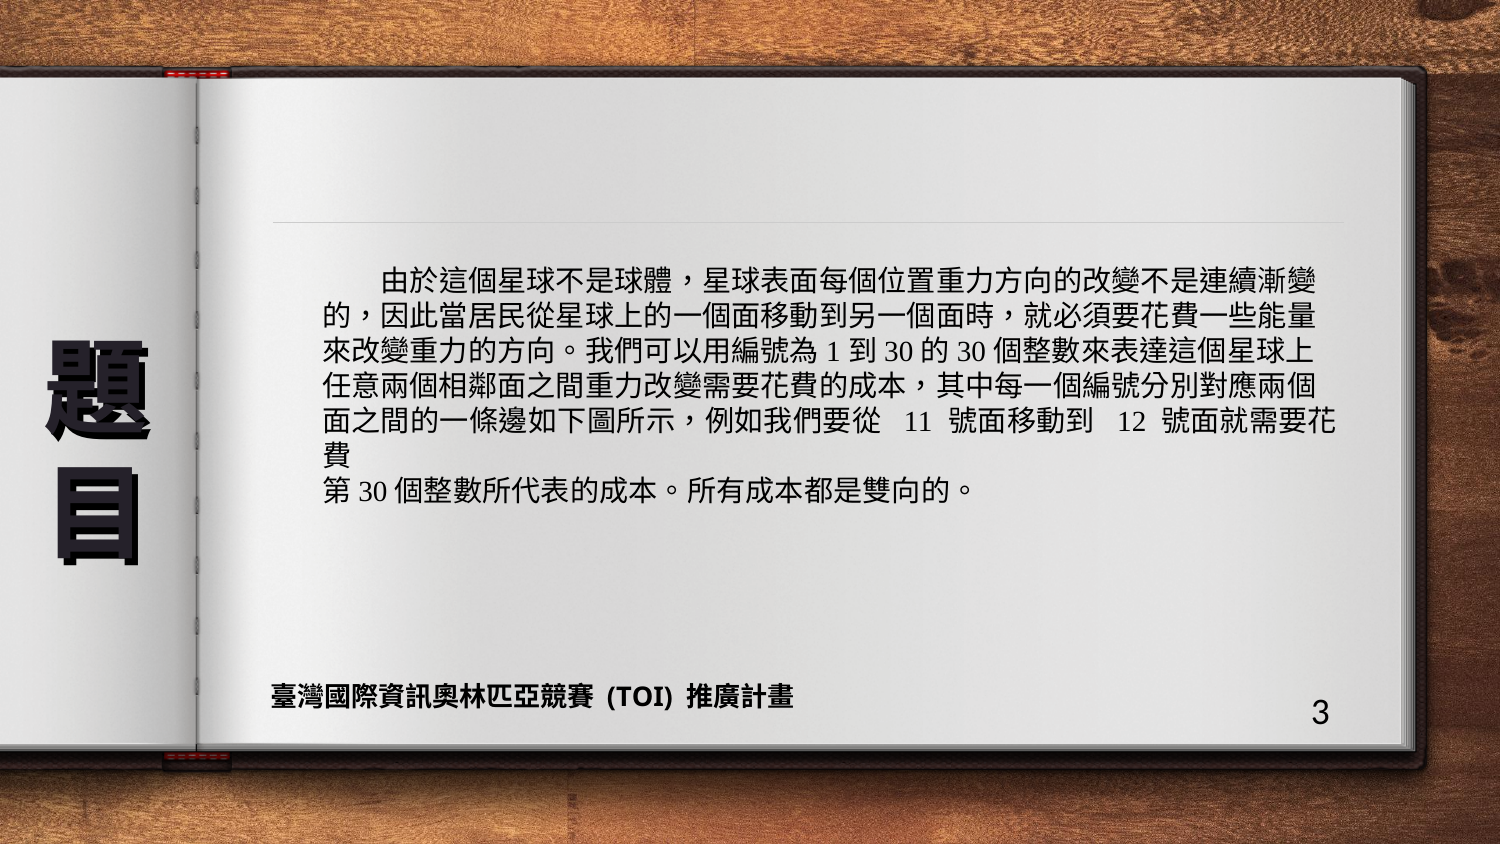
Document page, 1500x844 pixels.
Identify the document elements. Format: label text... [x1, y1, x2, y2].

title 題 目 [28, 306, 210, 552]
text_box [1295, 672, 1386, 737]
text_box 由於這個星球不是球體，星球表面每個位置重力方向的改變不是連續漸變 的，因此當居民從星球上的一個面移動到另一個面時，就必須要花費一些能量 來改變重力的方向。我們可以用編號為1到30的30個整數來表達這個星球上 任意兩個相鄰面之間重力改變需要花費的成本，其中每一個編號分別對應兩個 面之間的一條邊如下圖所示，例如我們要從 11 號面移動到 12 號面就需要花費 第30個整數所代表的成本。所有成本都是雙向的。 [307, 255, 1353, 515]
